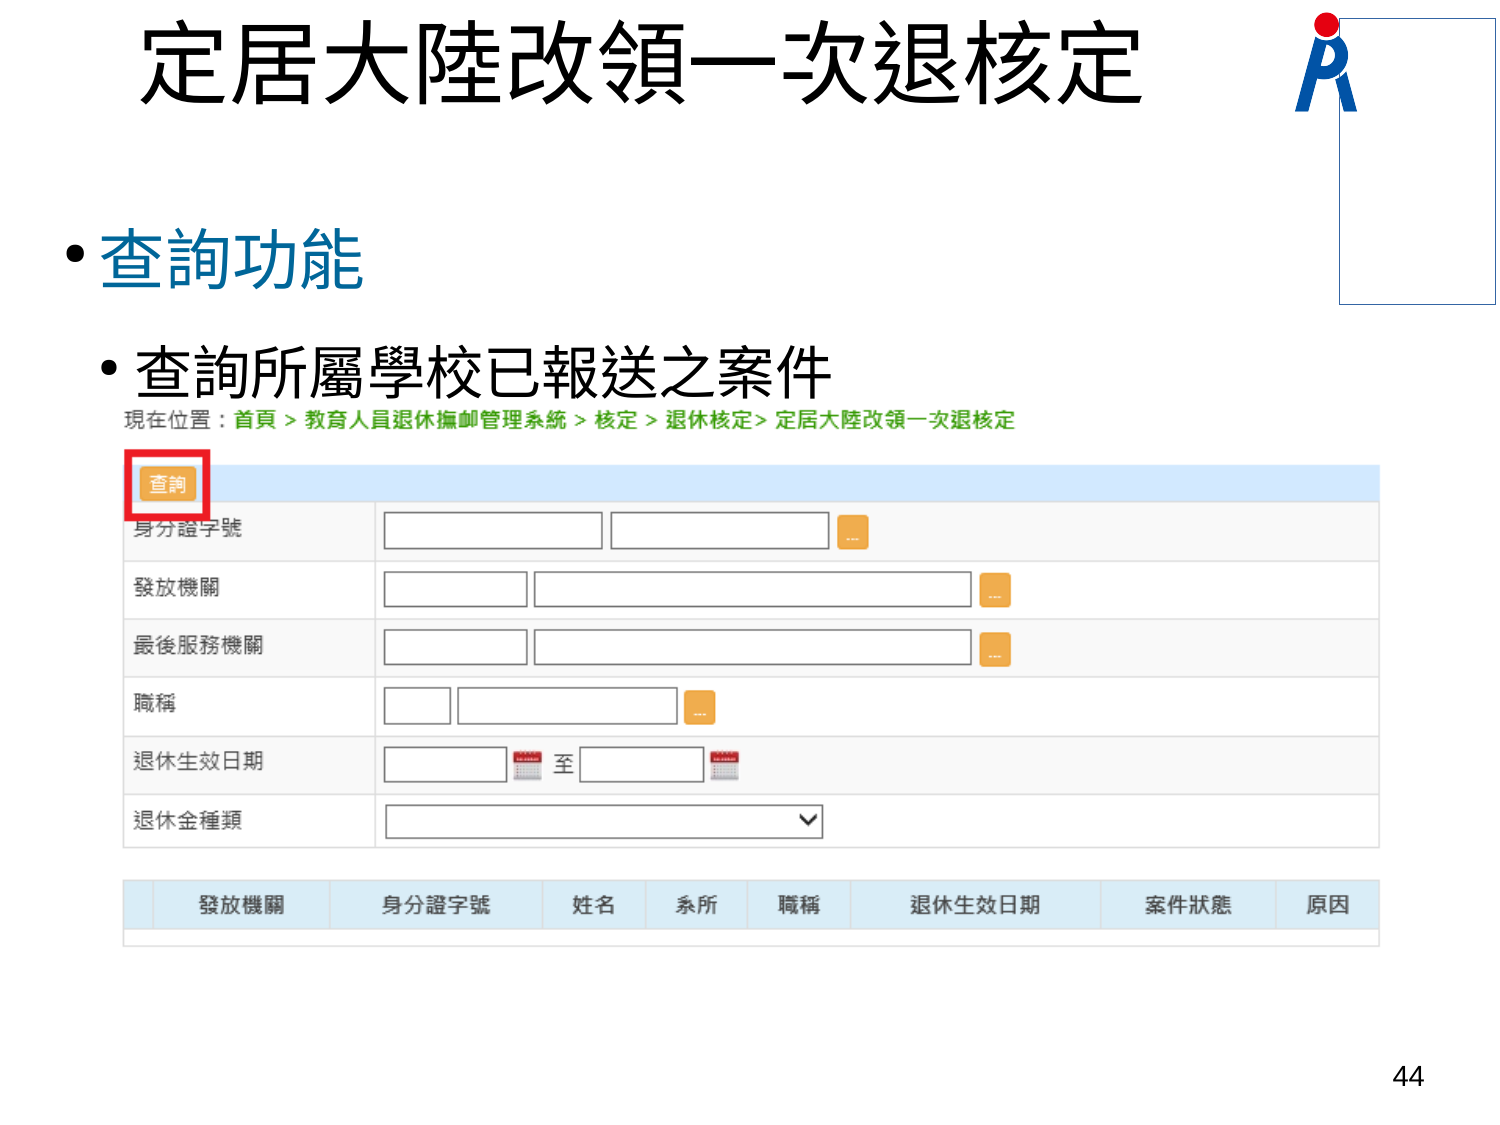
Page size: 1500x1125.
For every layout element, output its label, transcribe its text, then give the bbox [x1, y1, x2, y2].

title 定居大陸改領一次退核定 [59, 2, 1225, 113]
slide_number 44 [1074, 1059, 1425, 1110]
picture [112, 401, 1388, 955]
list 查詢功能 查詢所屬學校已報送之案件 [63, 206, 1414, 950]
picture [1278, 0, 1374, 128]
